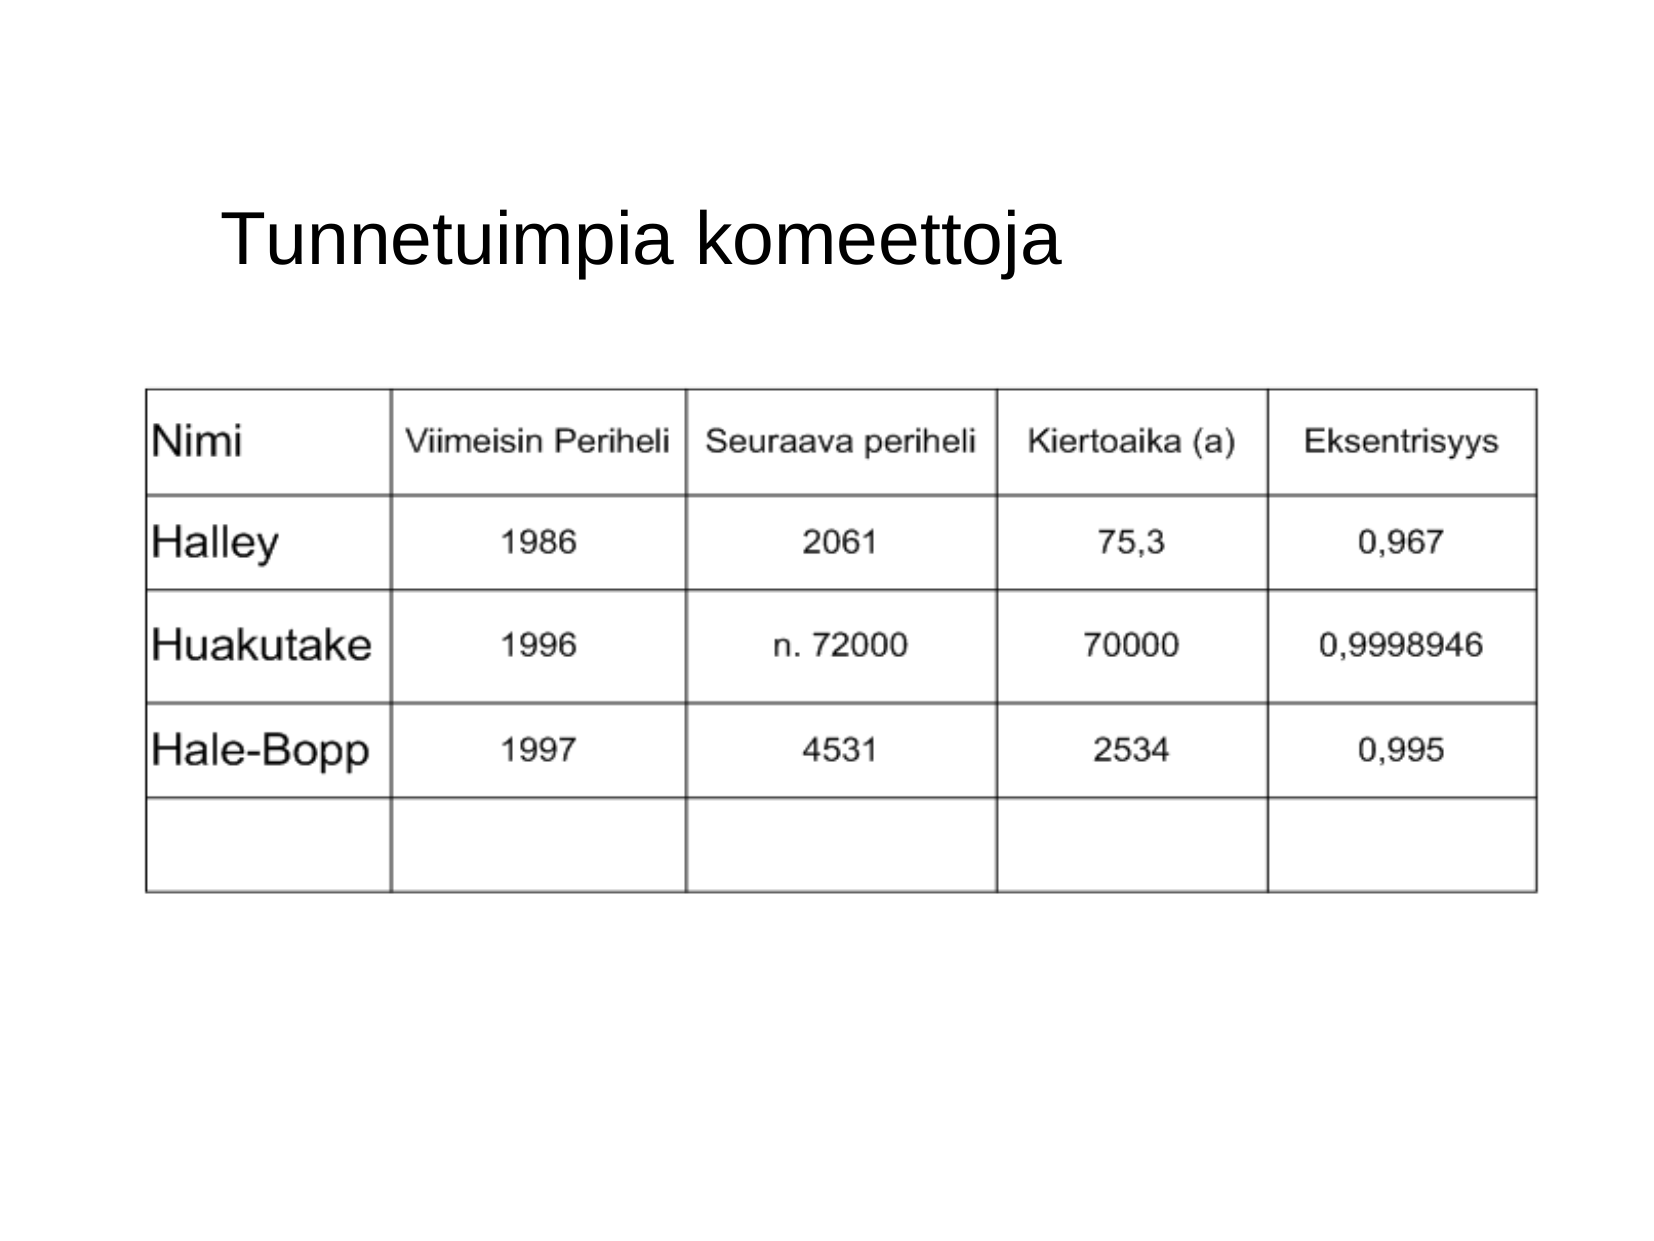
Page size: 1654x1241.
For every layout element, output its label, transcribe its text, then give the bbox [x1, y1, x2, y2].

picture [99, 332, 1583, 922]
text_box Tunnetuimpia komeettoja [205, 184, 1501, 284]
